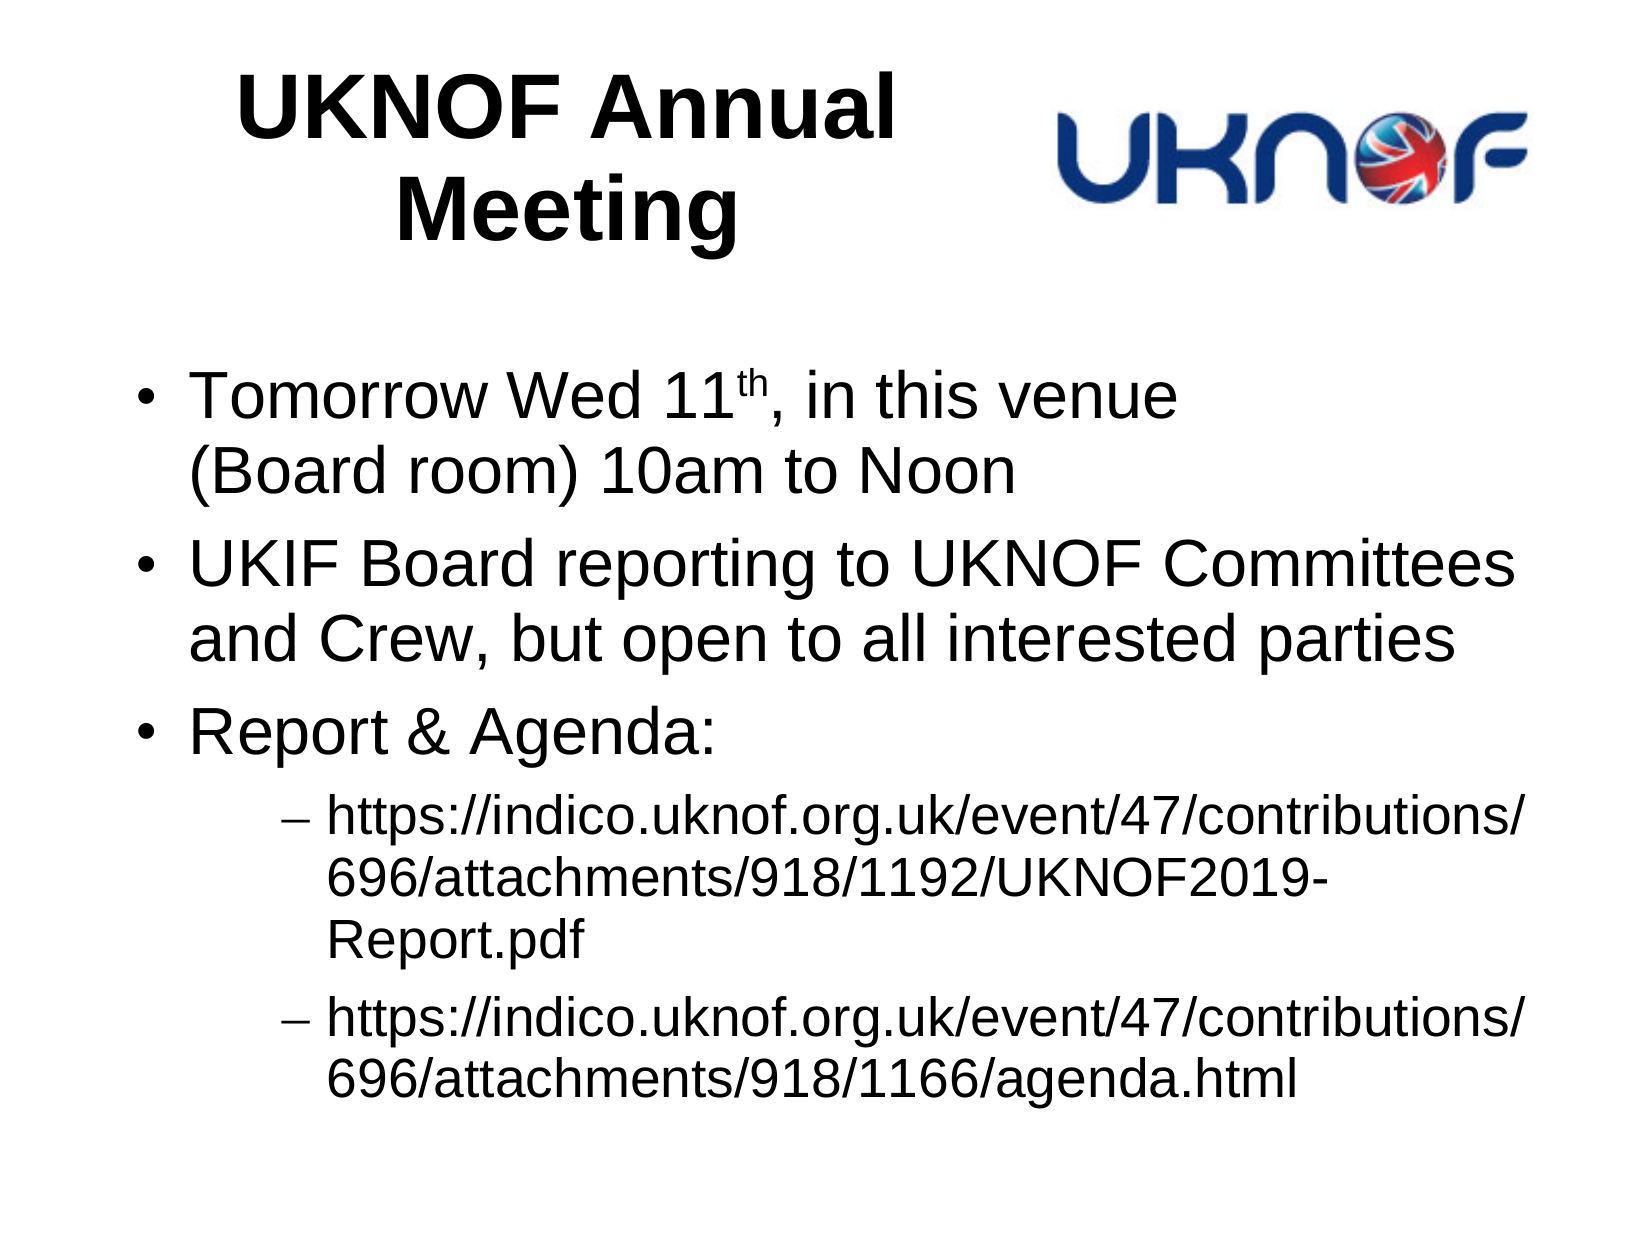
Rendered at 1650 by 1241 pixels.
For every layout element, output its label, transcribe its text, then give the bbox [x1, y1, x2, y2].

list Tomorrow Wed 11th, in this venue (Board room) 10am to Noon UKIF Board reporting to UKNOF Committees and Crew, but open to all interested parties Report & Agenda: https://indico.uknof.org.uk/event/47/contributions/696/attachments/918/1192/UKNOF2019-Report.pdf https://indico.uknof.org.uk/event/47/contributions/696/attachments/918/1166/agenda.html [75, 358, 1576, 1110]
picture [1050, 93, 1536, 225]
title UKNOF Annual Meeting [123, 37, 1013, 279]
